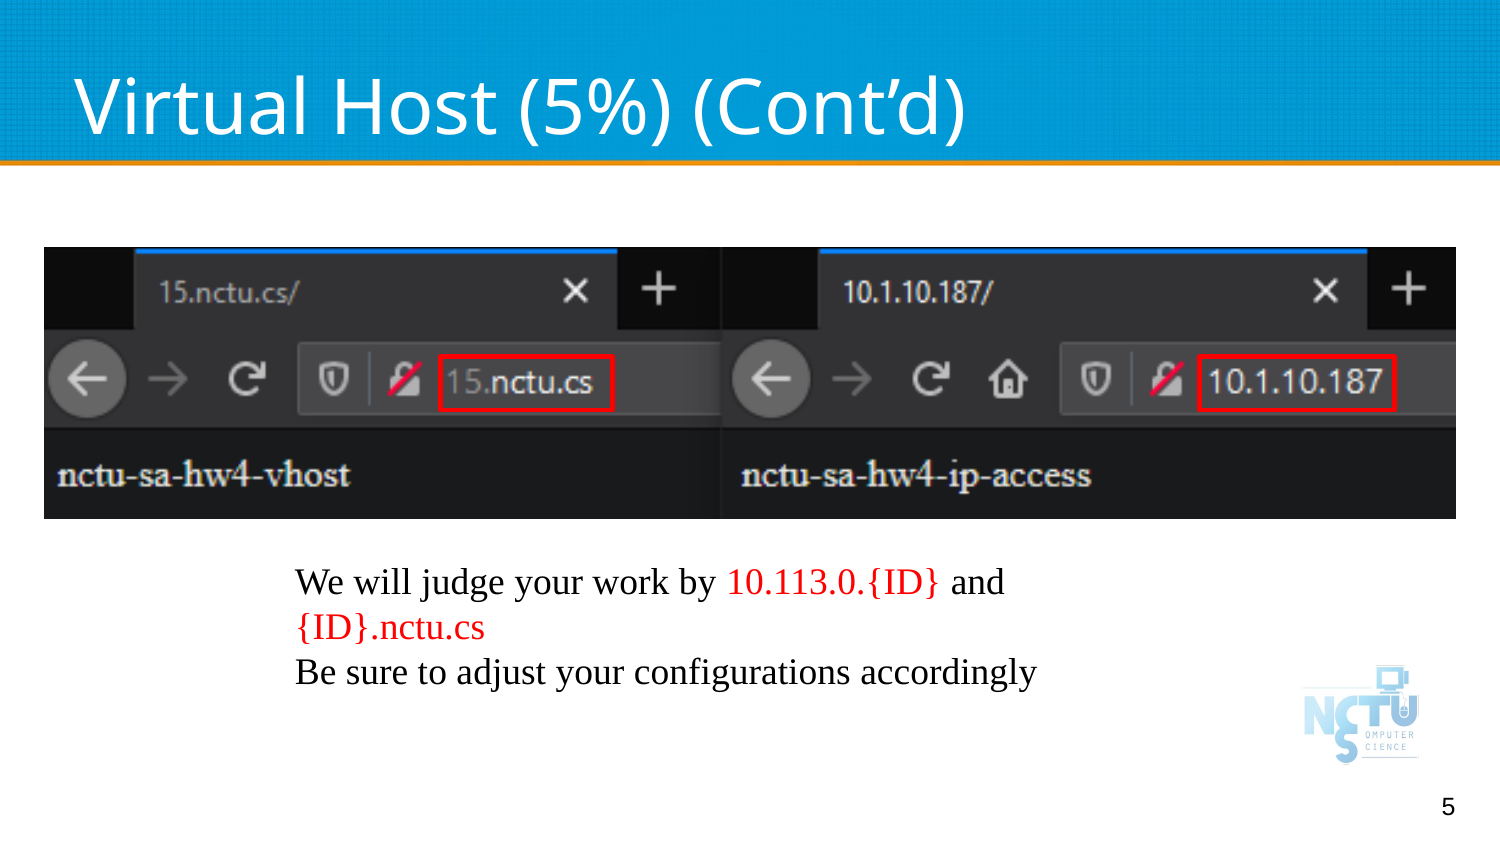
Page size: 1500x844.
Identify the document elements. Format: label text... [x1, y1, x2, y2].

picture [0, 160, 1500, 844]
slide_number <number> [1403, 779, 1494, 844]
title Virtual Host (5%) (Cont’d) [74, 33, 1425, 175]
text_box We will judge your work by 10.113.0.{ID} and {ID}.nctu.cs Be sure to adjust your configurations accordingly [279, 541, 1220, 636]
